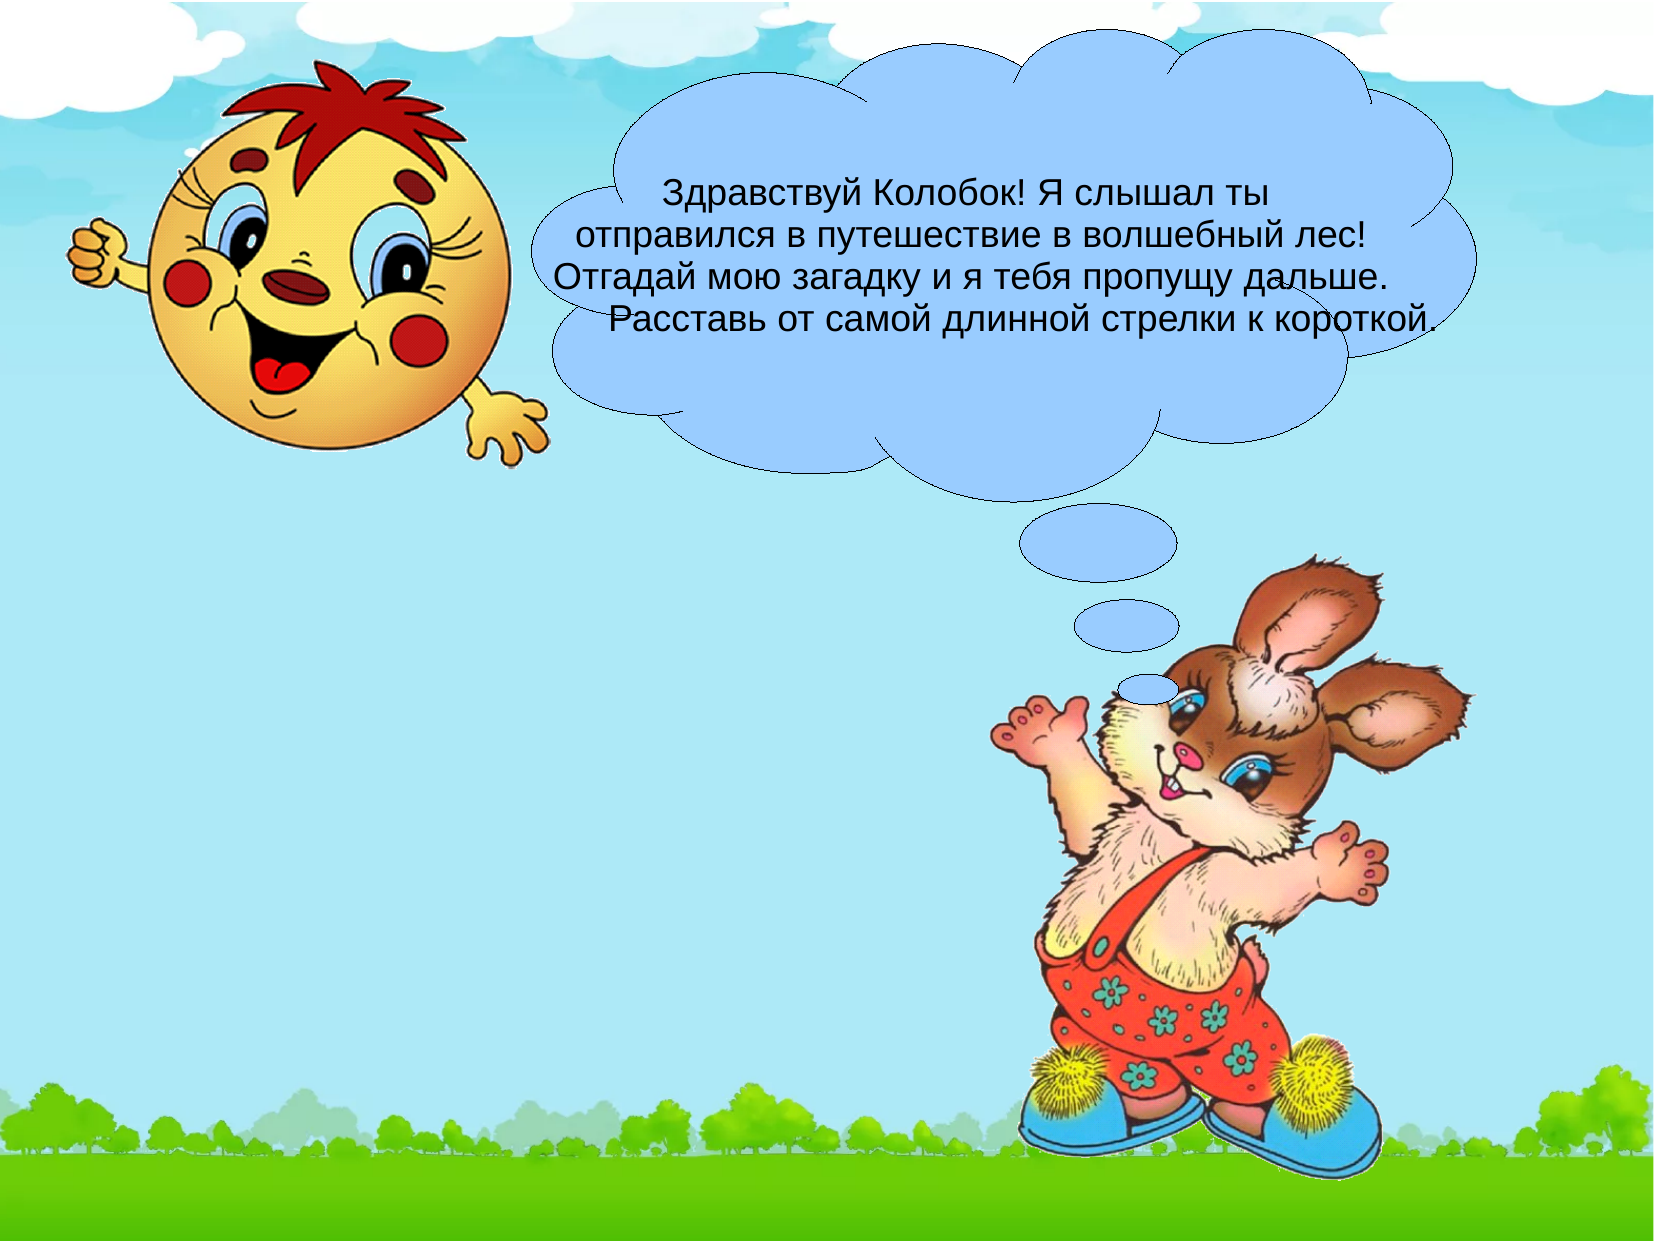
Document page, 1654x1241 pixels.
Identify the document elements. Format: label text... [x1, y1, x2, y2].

text_box Здравствуй Колобок! Я слышал ты отправился в путешествие в волшебный лес! Отгадай мою загадку и я тебя пропущу дальше. Расставь от самой длинной стрелки к короткой. [1019, 503, 1178, 583]
picture [0, 2, 1654, 1241]
text_box Здравствуй Колобок! Я слышал ты отправился в путешествие в волшебный лес! Отгадай мою загадку и я тебя пропущу дальше. Расставь от самой длинной стрелки к короткой. [531, 29, 1477, 503]
text_box Здравствуй Колобок! Я слышал ты отправился в путешествие в волшебный лес! Отгадай мою загадку и я тебя пропущу дальше. Расставь от самой длинной стрелки к короткой. [1074, 599, 1180, 653]
